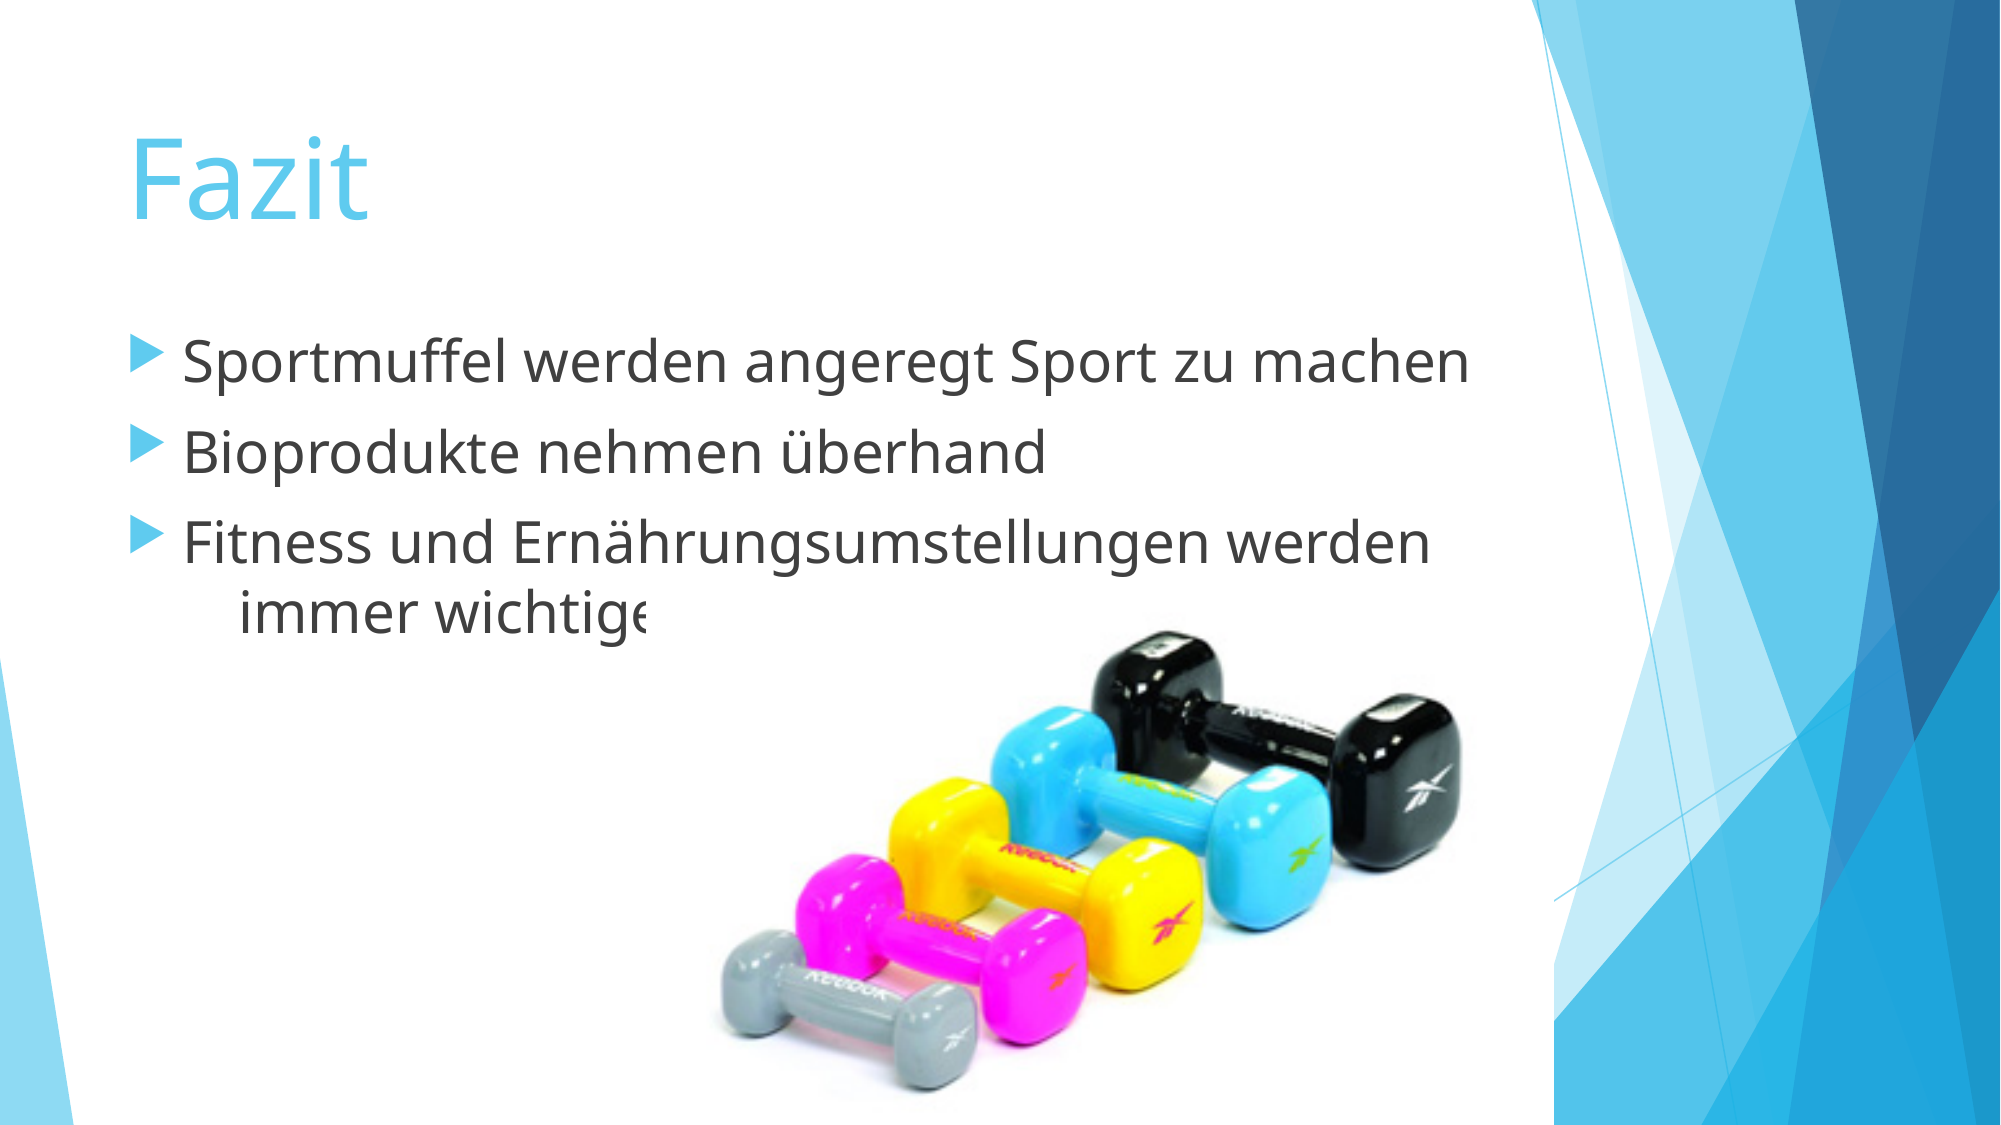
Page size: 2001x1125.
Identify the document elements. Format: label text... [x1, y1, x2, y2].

list Sportmuffel werden angeregt Sport zu machen Bioprodukte nehmen überhand Fitness und Ernährungsumstellungen werden immer wichtiger [111, 316, 1522, 954]
picture [646, 593, 1554, 1125]
title Fazit [111, 99, 1522, 316]
